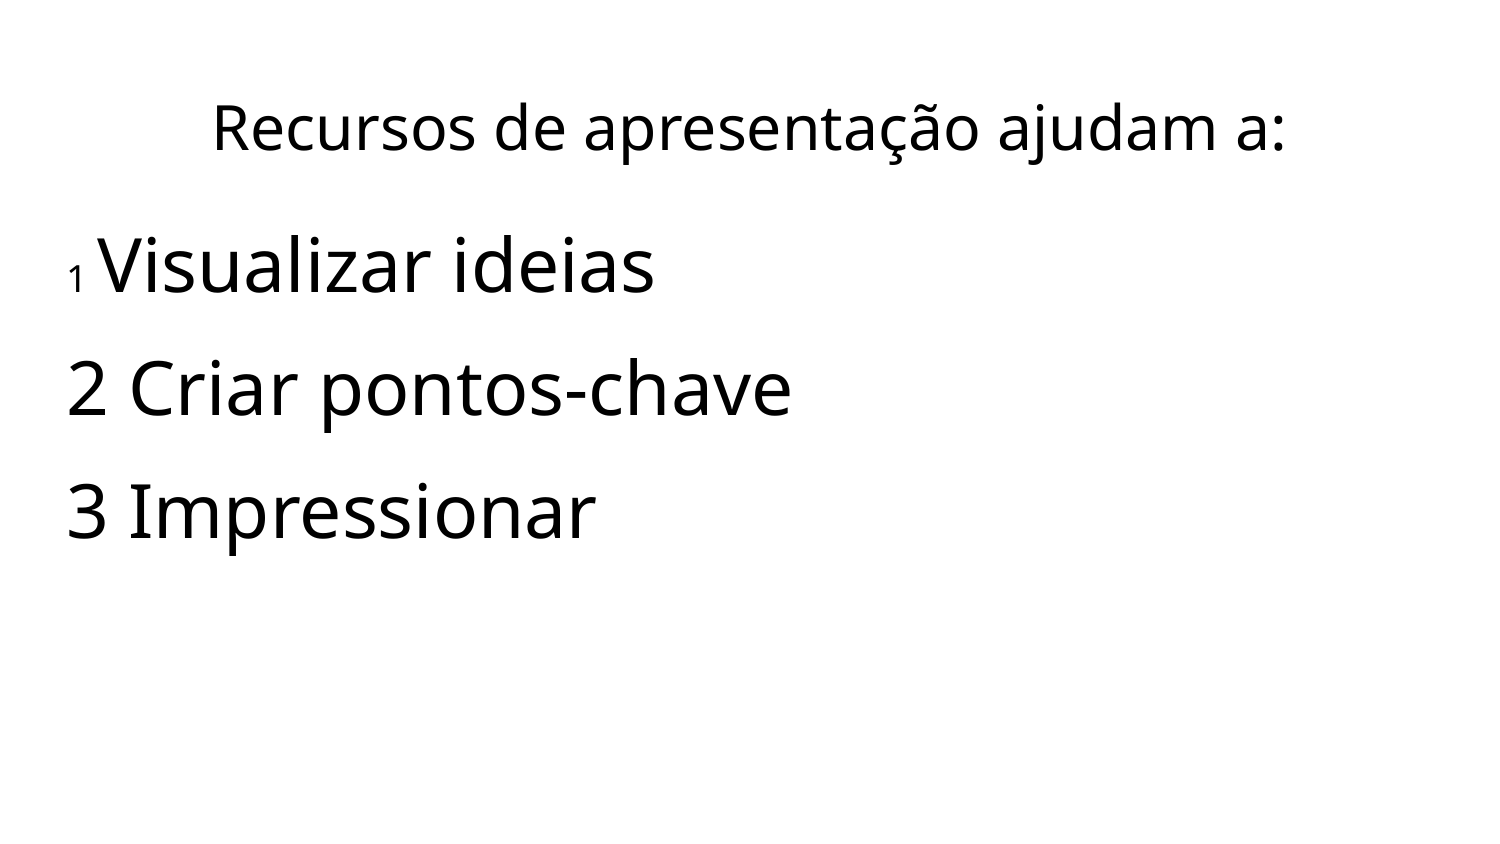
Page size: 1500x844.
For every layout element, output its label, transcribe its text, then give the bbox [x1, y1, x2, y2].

list 1 Visualizar ideias 2 Criar pontos-chave 3 Impressionar [51, 202, 1449, 750]
title Recursos de apresentação ajudam a: [51, 72, 1449, 167]
